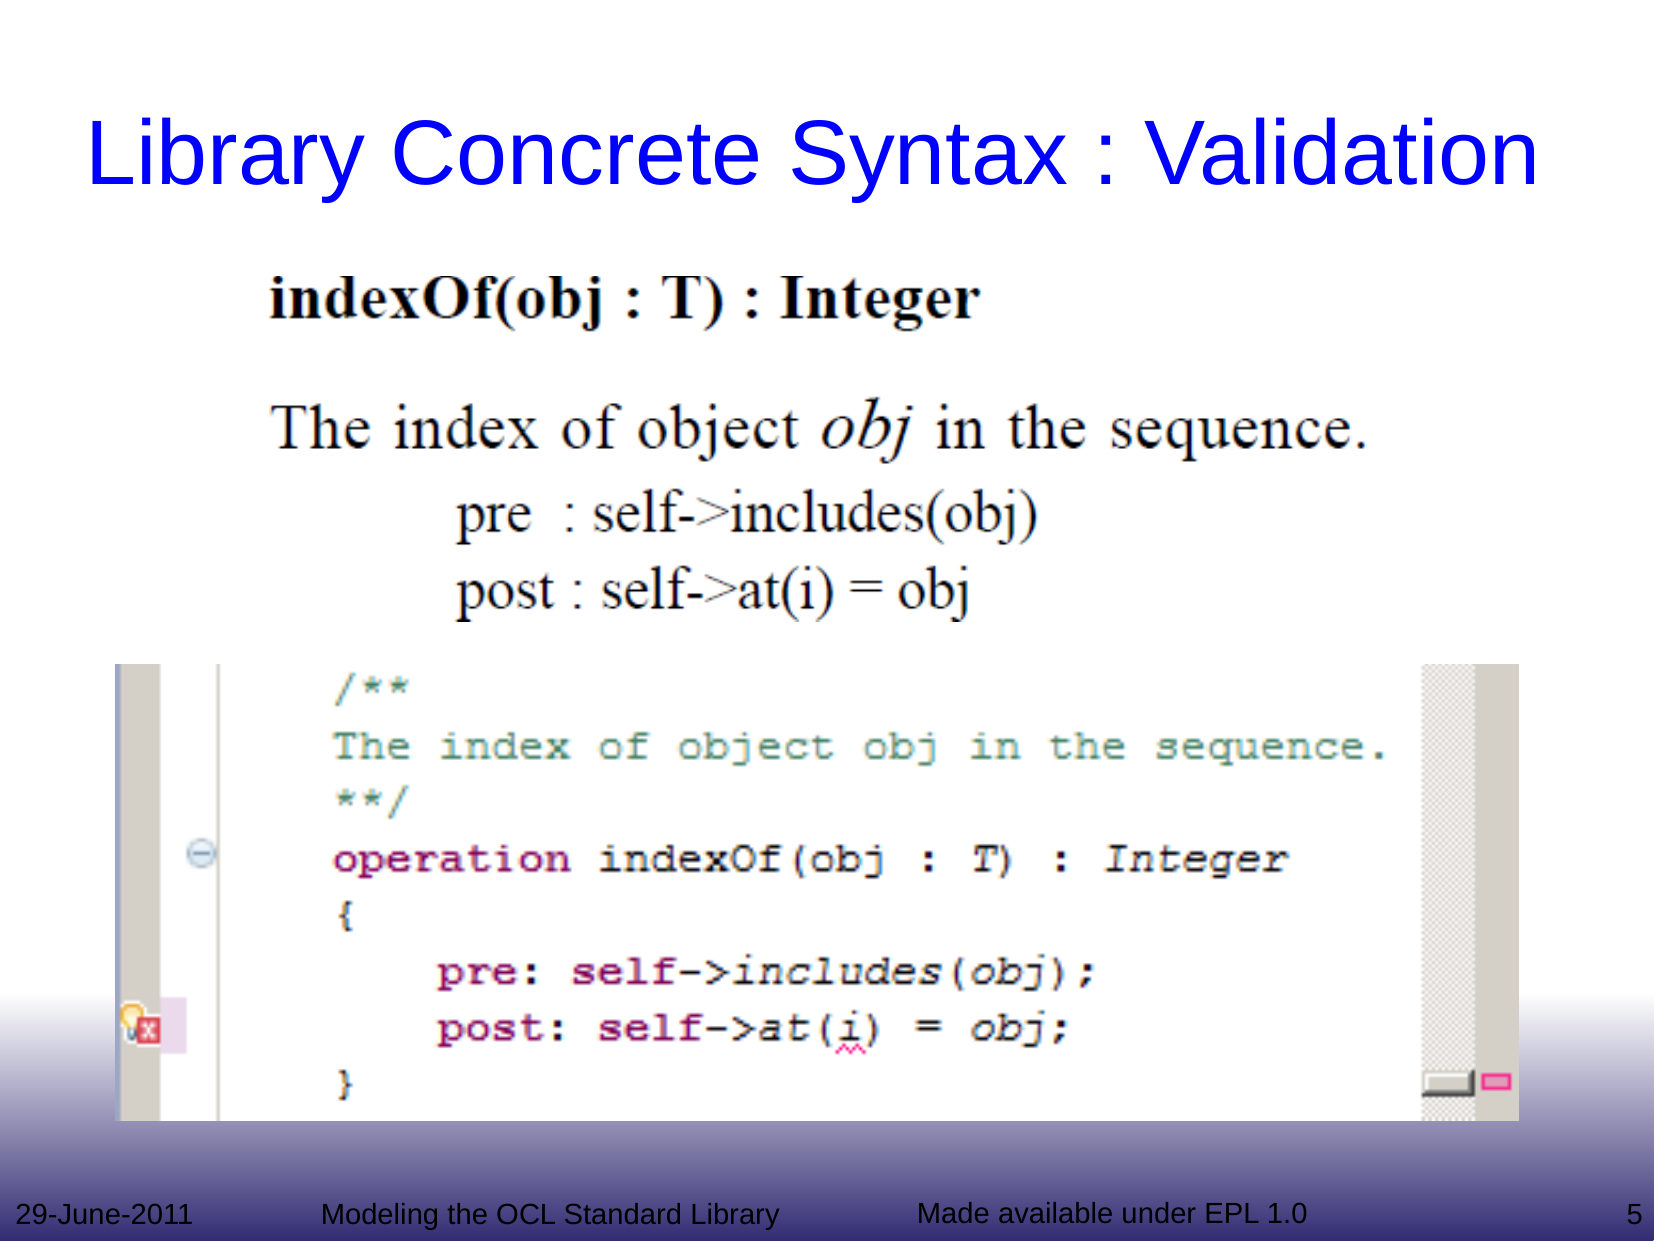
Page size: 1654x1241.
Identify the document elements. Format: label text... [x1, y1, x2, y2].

picture [115, 664, 1519, 1121]
title Library Concrete Syntax : Validation [82, 49, 1571, 257]
picture [268, 276, 1367, 622]
